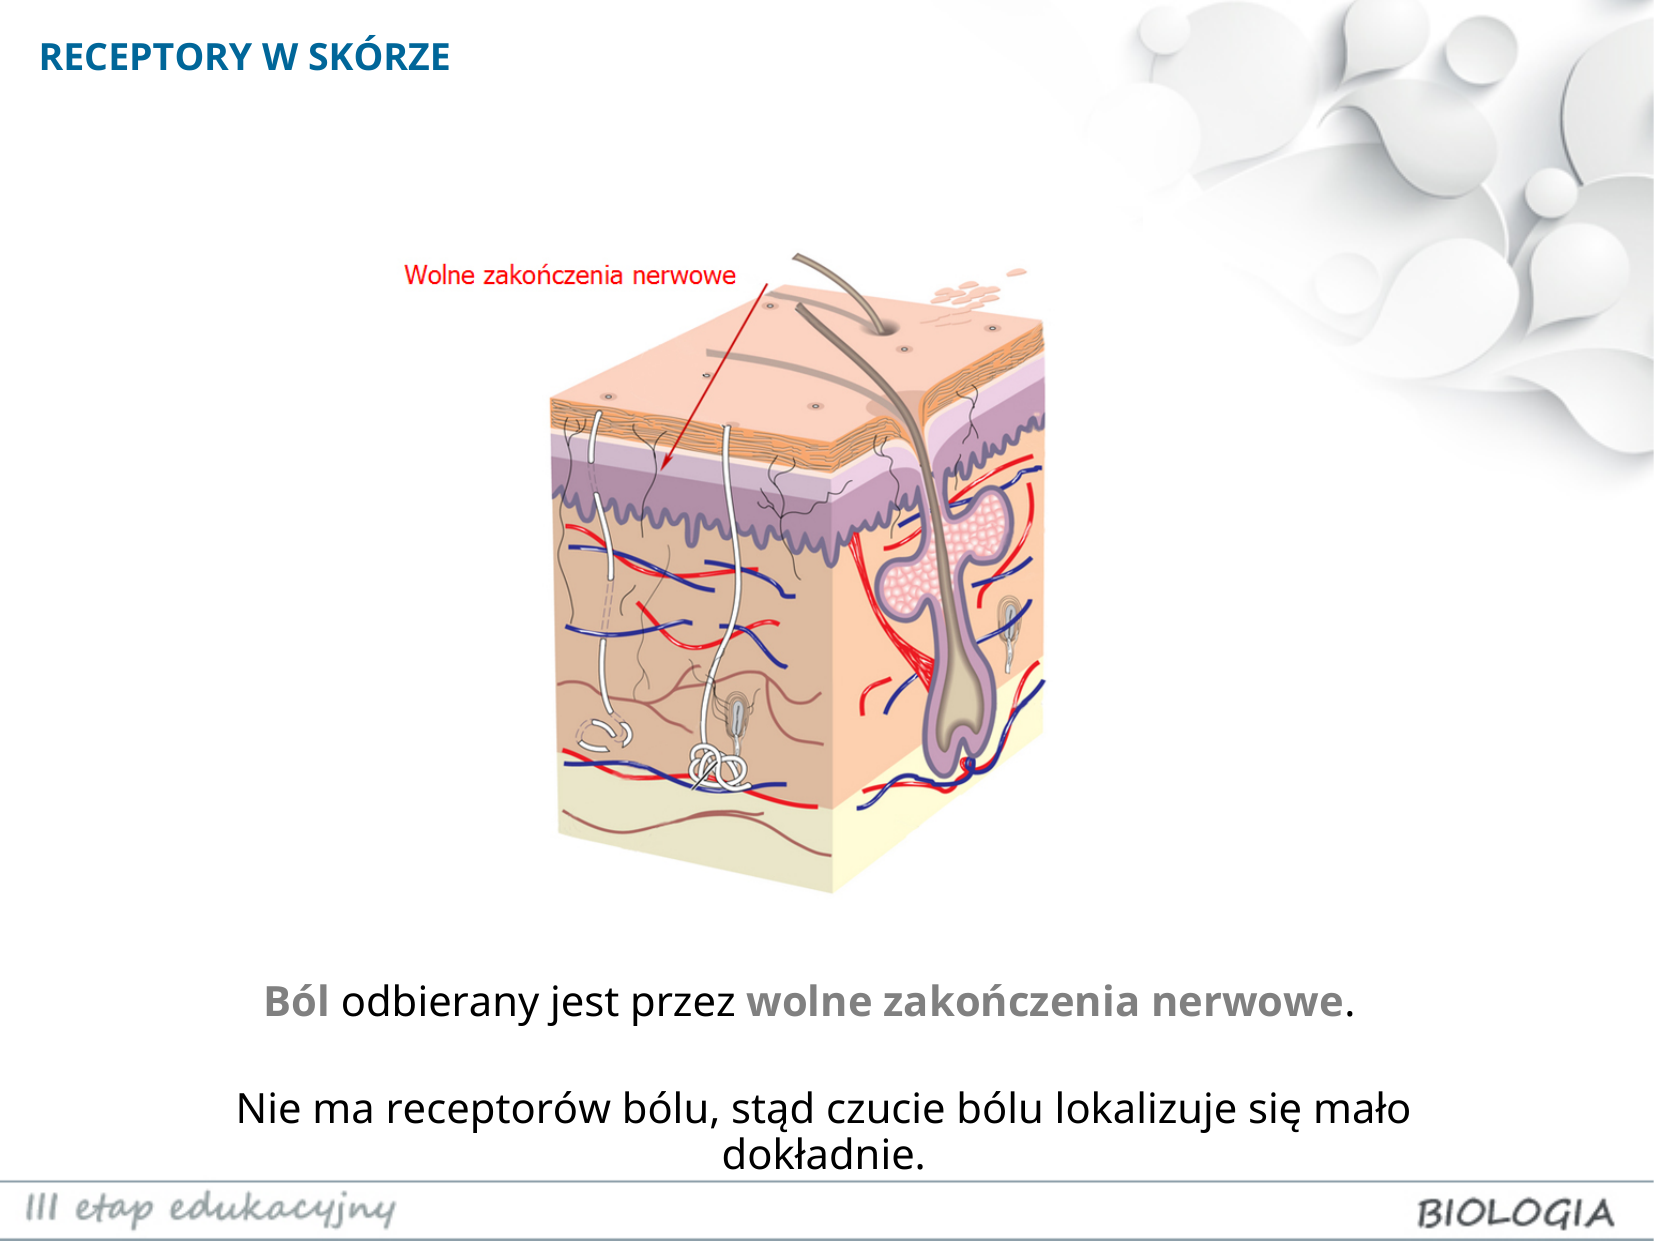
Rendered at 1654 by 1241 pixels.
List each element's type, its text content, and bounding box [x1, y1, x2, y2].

text_box RECEPTORY W SKÓRZE [23, 29, 1276, 87]
picture [0, 0, 1654, 1241]
text_box Ból odbierany jest przez wolne zakończenia nerwowe. [224, 966, 1406, 1058]
text_box Nie ma receptorów bólu, stąd czucie bólu lokalizuje się mało dokładnie. [129, 1078, 1518, 1140]
